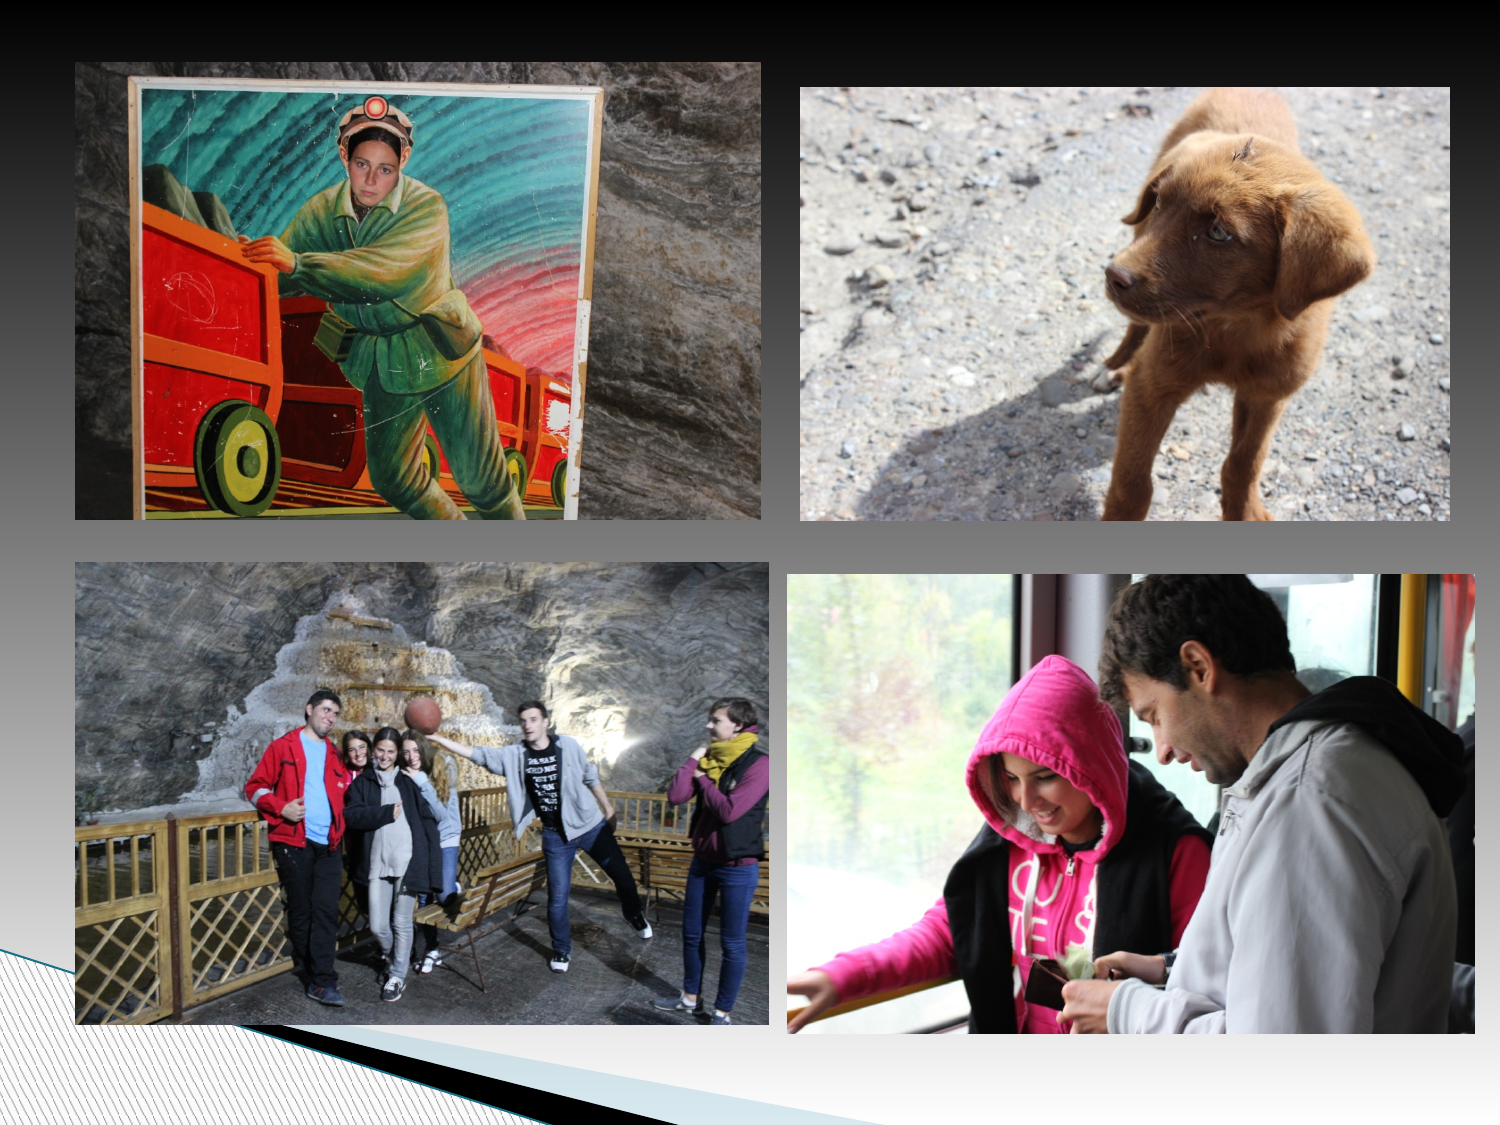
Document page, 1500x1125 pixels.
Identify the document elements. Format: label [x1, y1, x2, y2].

picture [787, 574, 1475, 1034]
picture [800, 87, 1450, 521]
picture [0, 562, 769, 1125]
title [75, 45, 1425, 233]
picture [75, 233, 761, 520]
